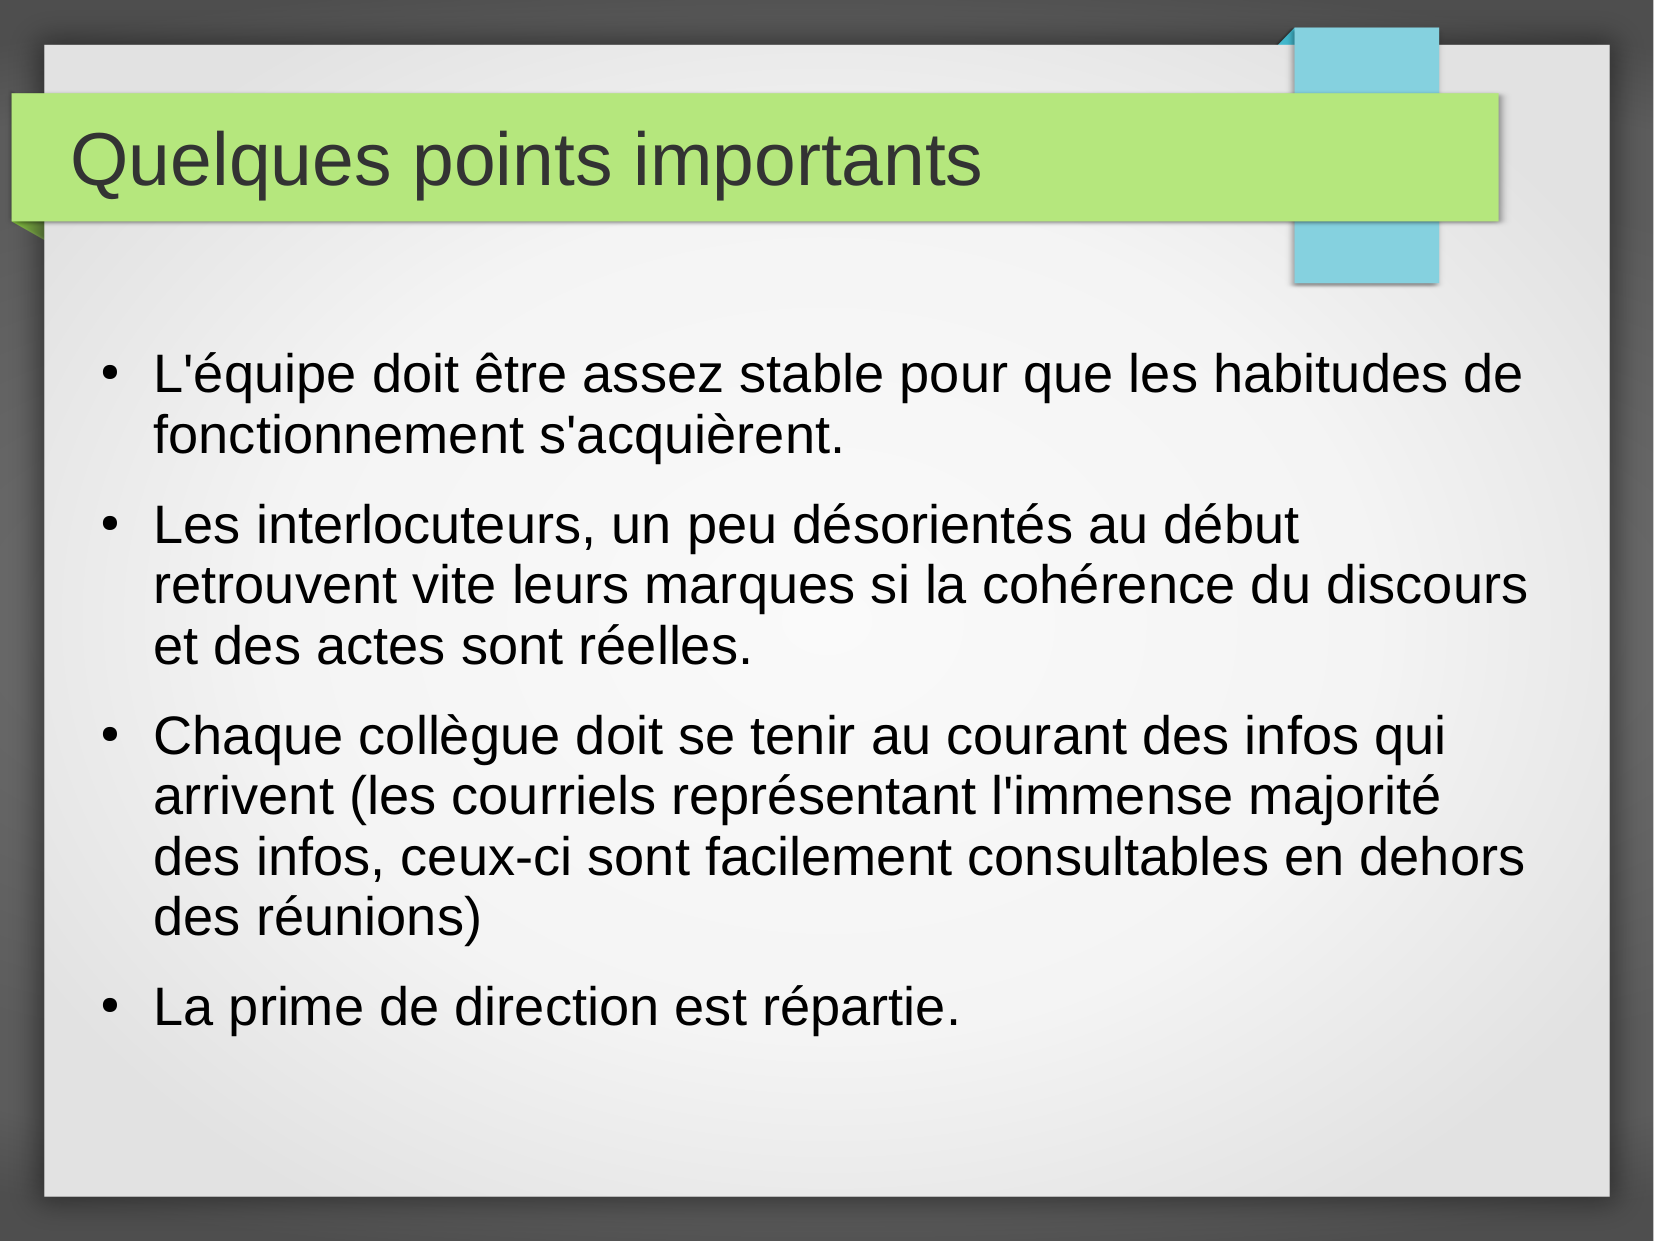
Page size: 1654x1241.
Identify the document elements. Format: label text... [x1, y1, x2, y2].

title Quelques points importants [70, 106, 1229, 213]
picture [0, 0, 1654, 1241]
list L'équipe doit être assez stable pour que les habitudes de fonctionnement s'acquièrent. Les interlocuteurs, un peu désorientés au début retrouvent vite leurs marques si la cohérence du discours et des actes sont réelles. Chaque collègue doit se tenir au courant des infos qui arrivent (les courriels représentant l'immense majorité des infos, ceux-ci sont facilement consultables en dehors des réunions) La prime de direction est répartie. [82, 343, 1538, 1123]
